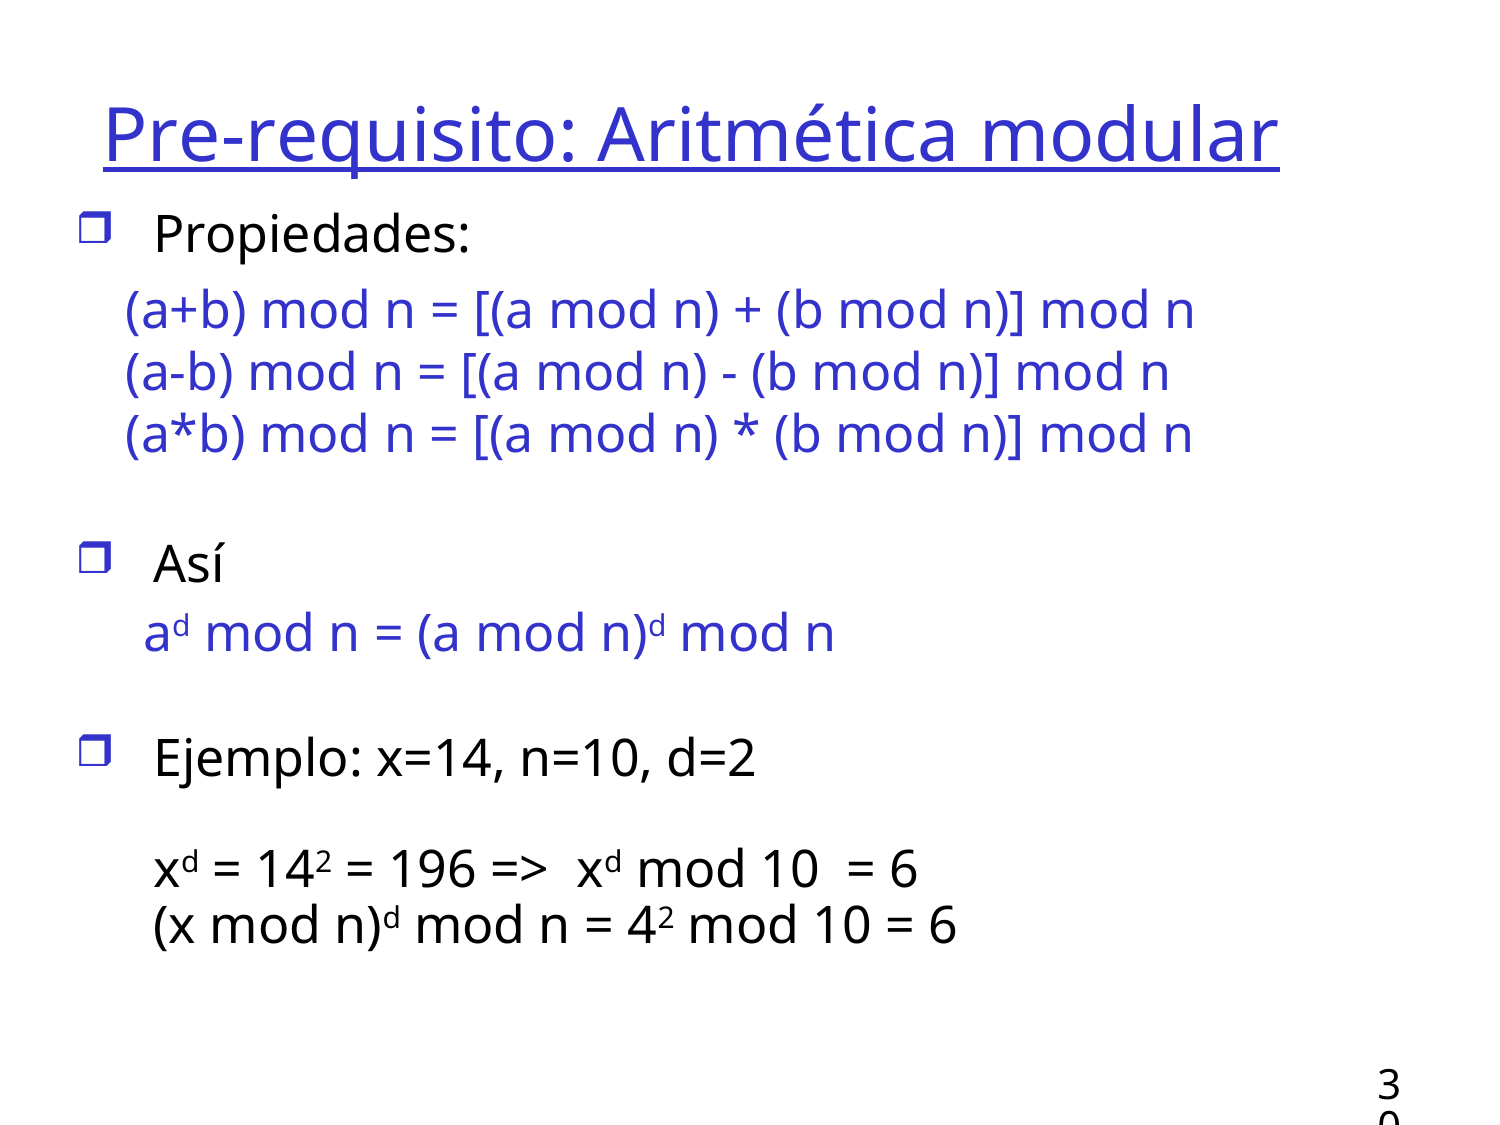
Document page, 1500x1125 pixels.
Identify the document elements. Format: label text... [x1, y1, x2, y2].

title Pre-requisito: Aritmética modular [87, 37, 1425, 200]
list Propiedades: (a+b) mod n = [(a mod n) + (b mod n)] mod n (a-b) mod n = [(a mod n) - (b mod n)] mod n (a*b) mod n = [(a mod n) * (b mod n)] mod n Así ad mod n = (a mod n)d mod n Ejemplo: x=14, n=10, d=2 xd = 142 = 196 => xd mod 10 = 6 (x mod n)d mod n = 42 mod 10 = 6 [60, 200, 1430, 1026]
